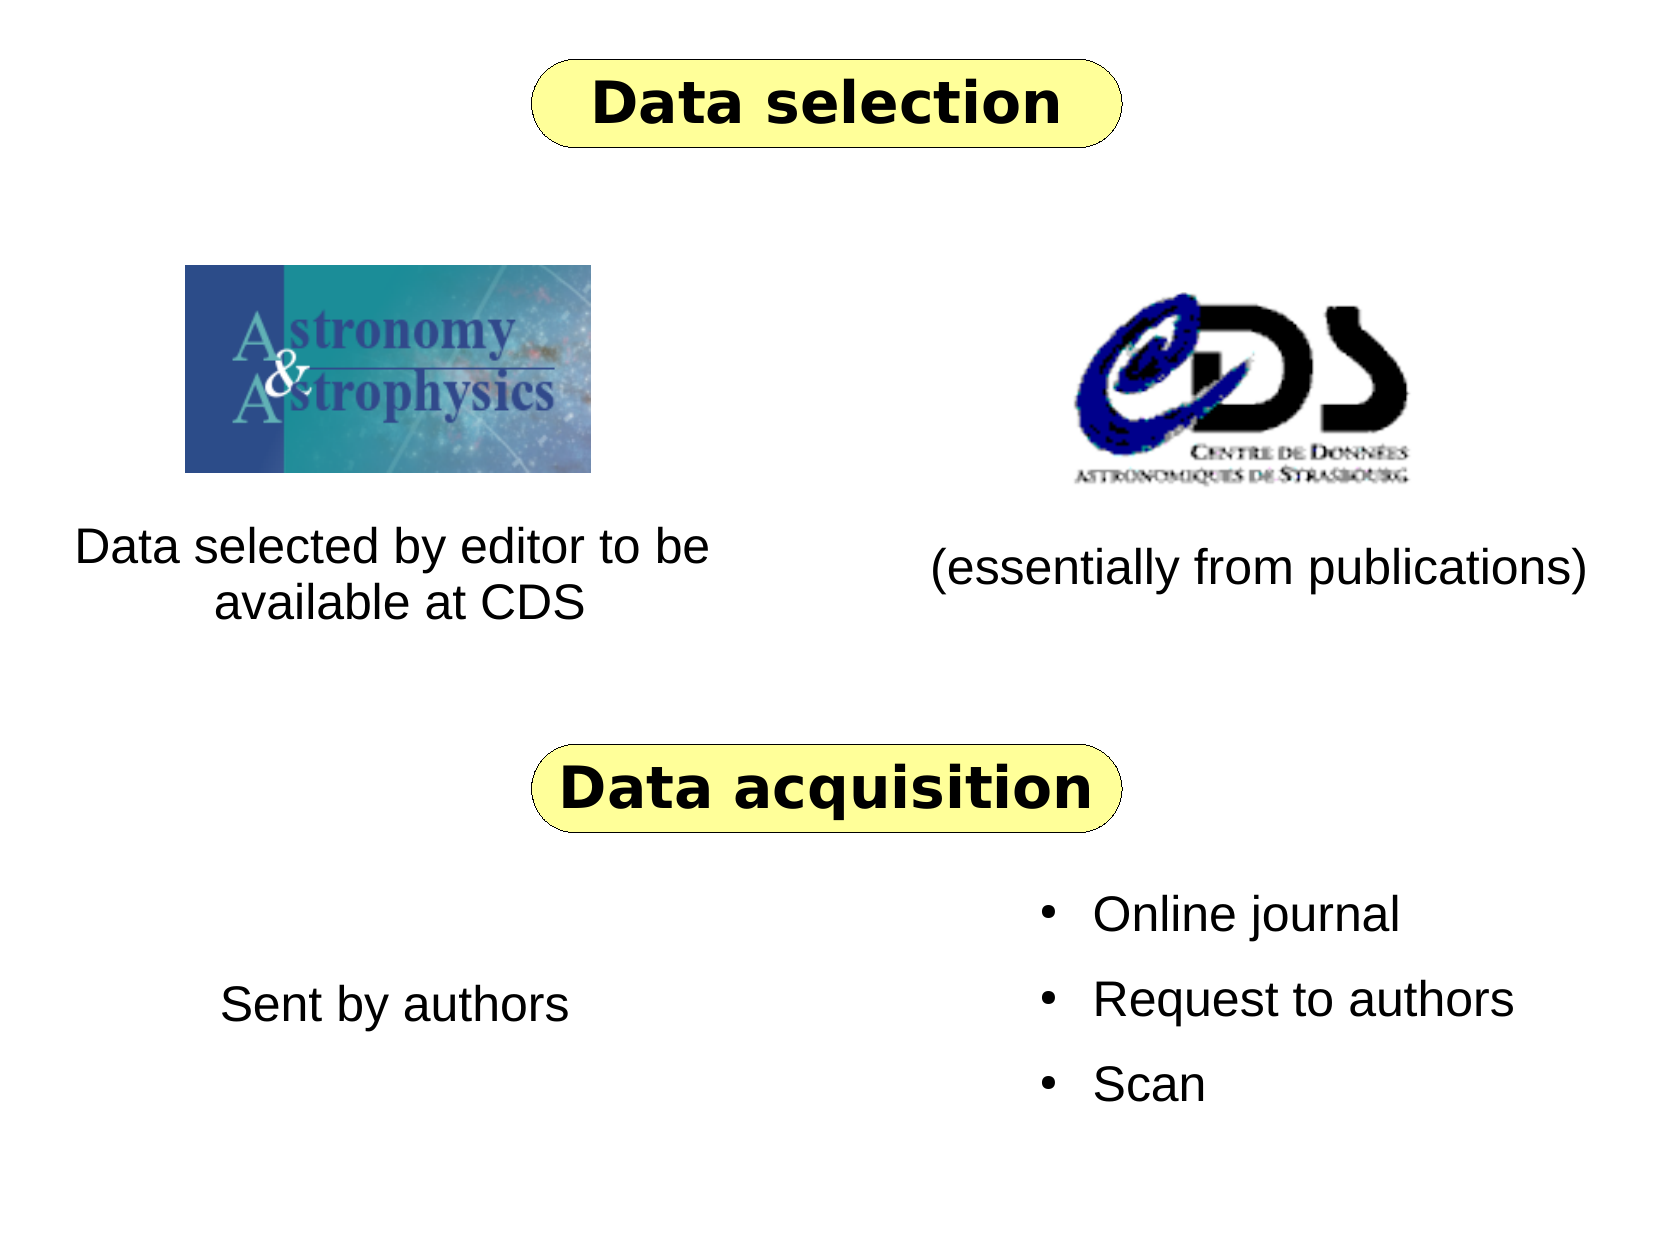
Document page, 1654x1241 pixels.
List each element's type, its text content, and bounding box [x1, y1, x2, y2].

text_box Data acquisition [531, 744, 1123, 833]
list Online journal Request to authors Scan [1021, 885, 1630, 1241]
picture [185, 265, 591, 473]
text_box Data selected by editor to be available at CDS [59, 510, 740, 638]
text_box (essentially from publications) [915, 531, 1604, 609]
text_box Data selection [531, 59, 1123, 148]
text_box Sent by authors [204, 968, 585, 1040]
picture [1062, 292, 1418, 500]
